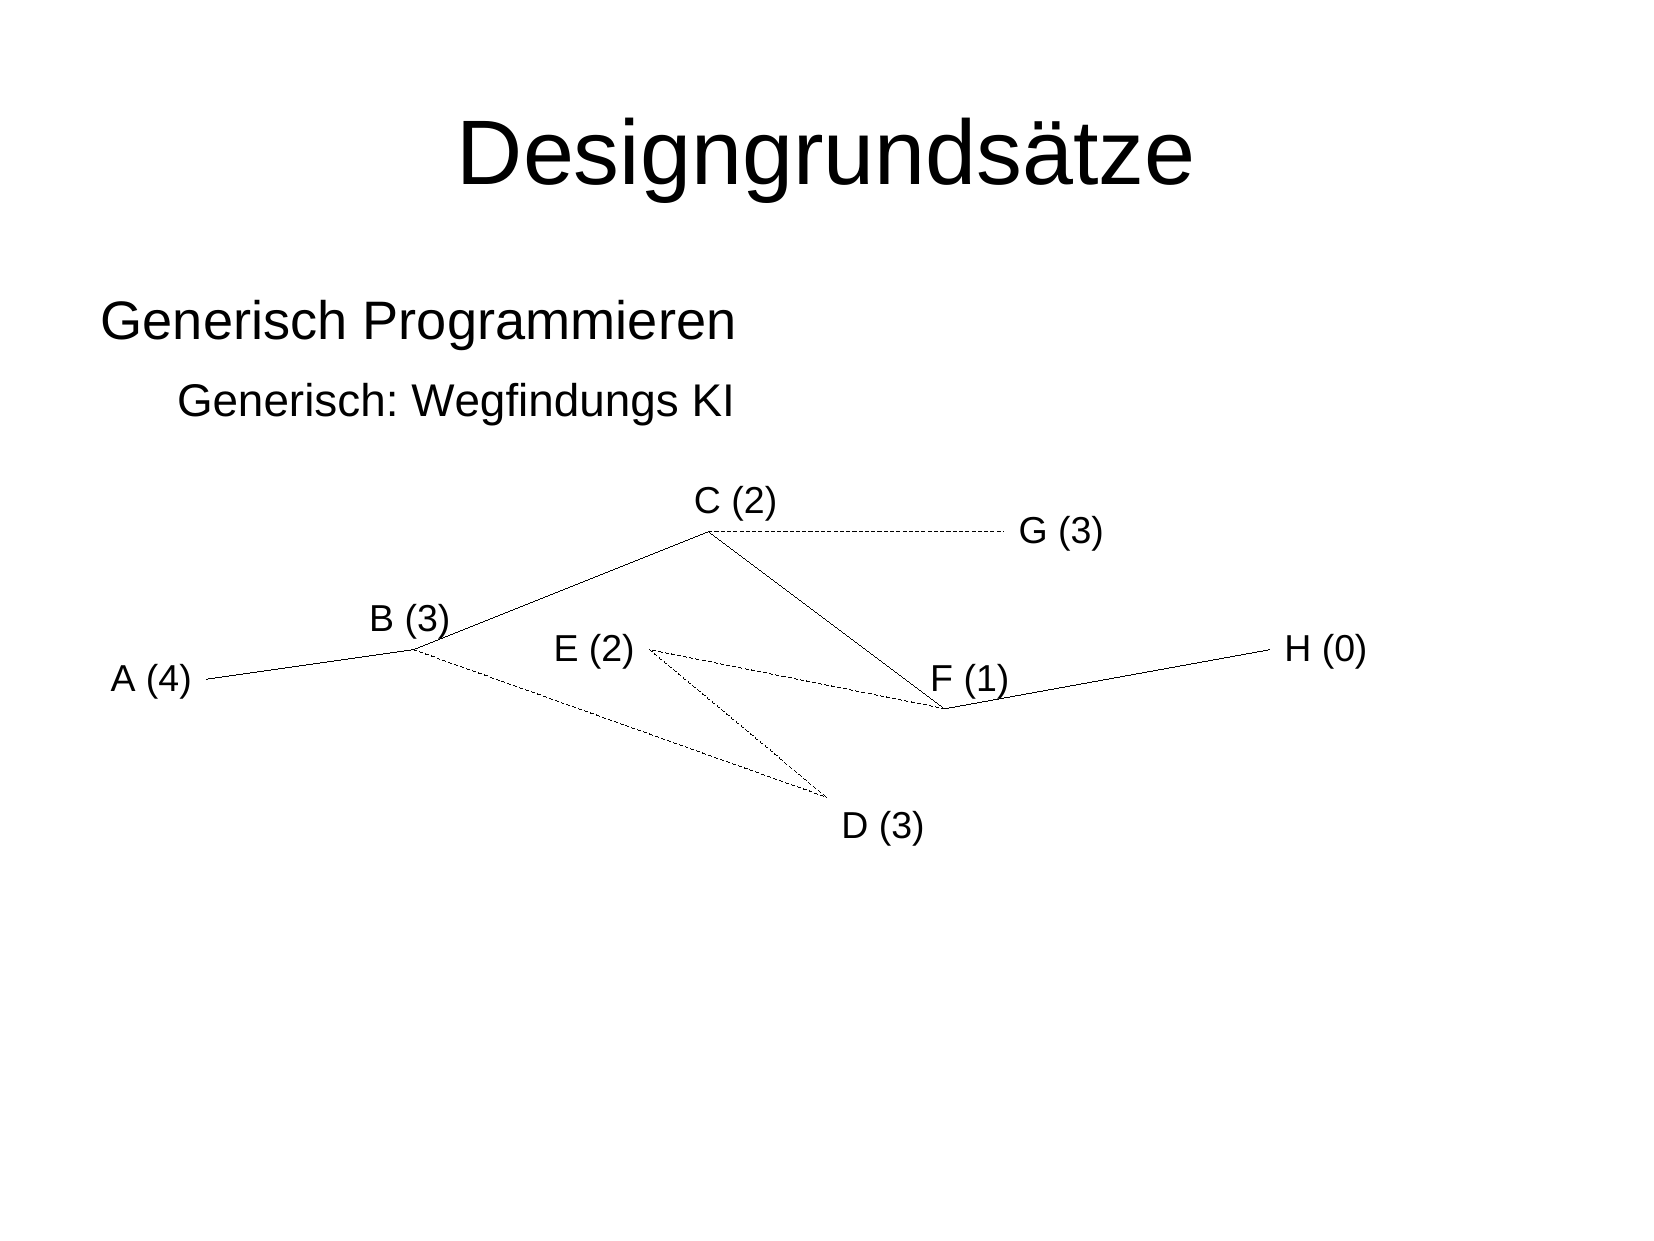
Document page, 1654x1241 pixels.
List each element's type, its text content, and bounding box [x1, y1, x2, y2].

title Designgrundsätze [82, 56, 1571, 250]
text_box H (0) [1269, 620, 1383, 677]
text_box E (2) [538, 620, 650, 677]
list Generisch Programmieren Generisch: Wegfindungs KI [82, 290, 1571, 1094]
text_box D (3) [826, 797, 940, 855]
text_box G (3) [1003, 501, 1119, 559]
text_box B (3) [354, 590, 466, 648]
text_box C (2) [679, 472, 793, 530]
text_box F (1) [915, 649, 1025, 707]
text_box A (4) [95, 649, 207, 707]
